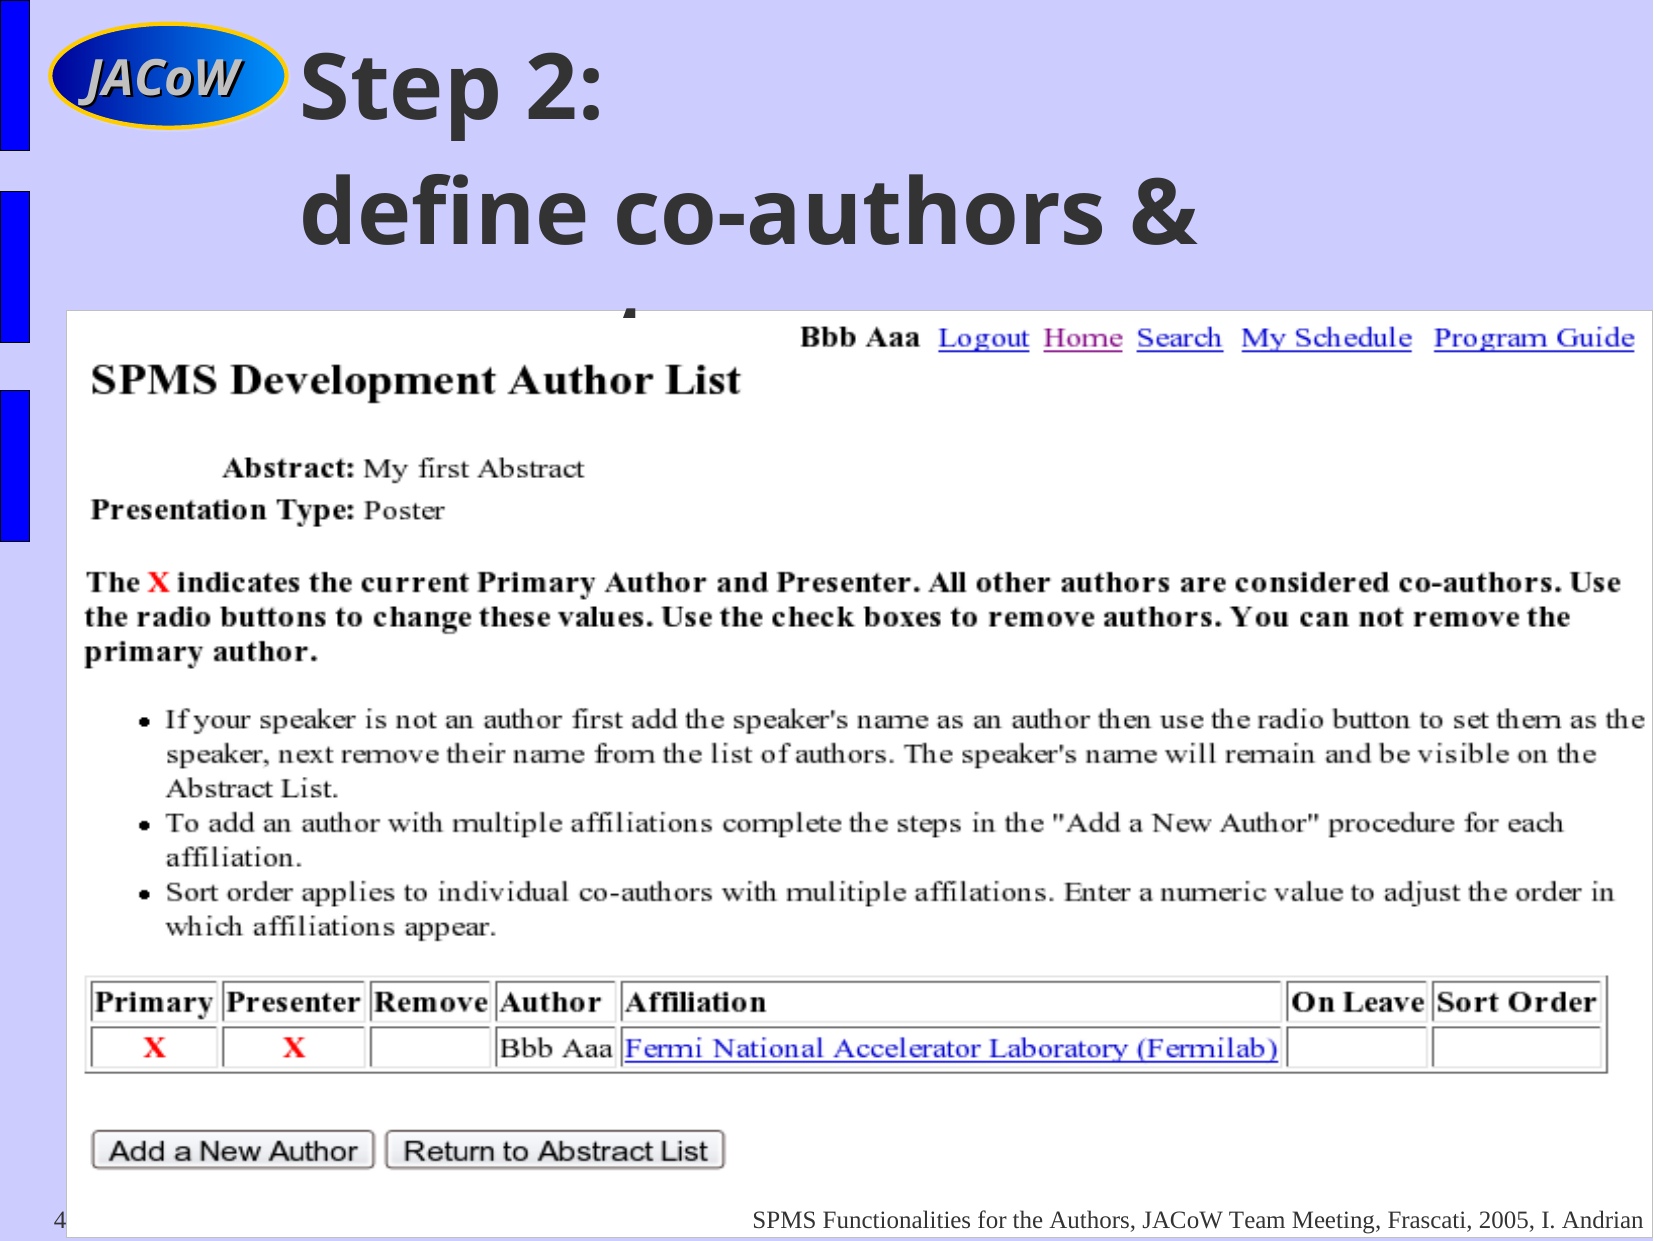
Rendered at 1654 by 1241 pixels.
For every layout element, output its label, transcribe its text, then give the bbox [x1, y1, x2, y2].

picture [71, 318, 1651, 1194]
title Step 2: define co-authors & presenter [299, 21, 1650, 235]
